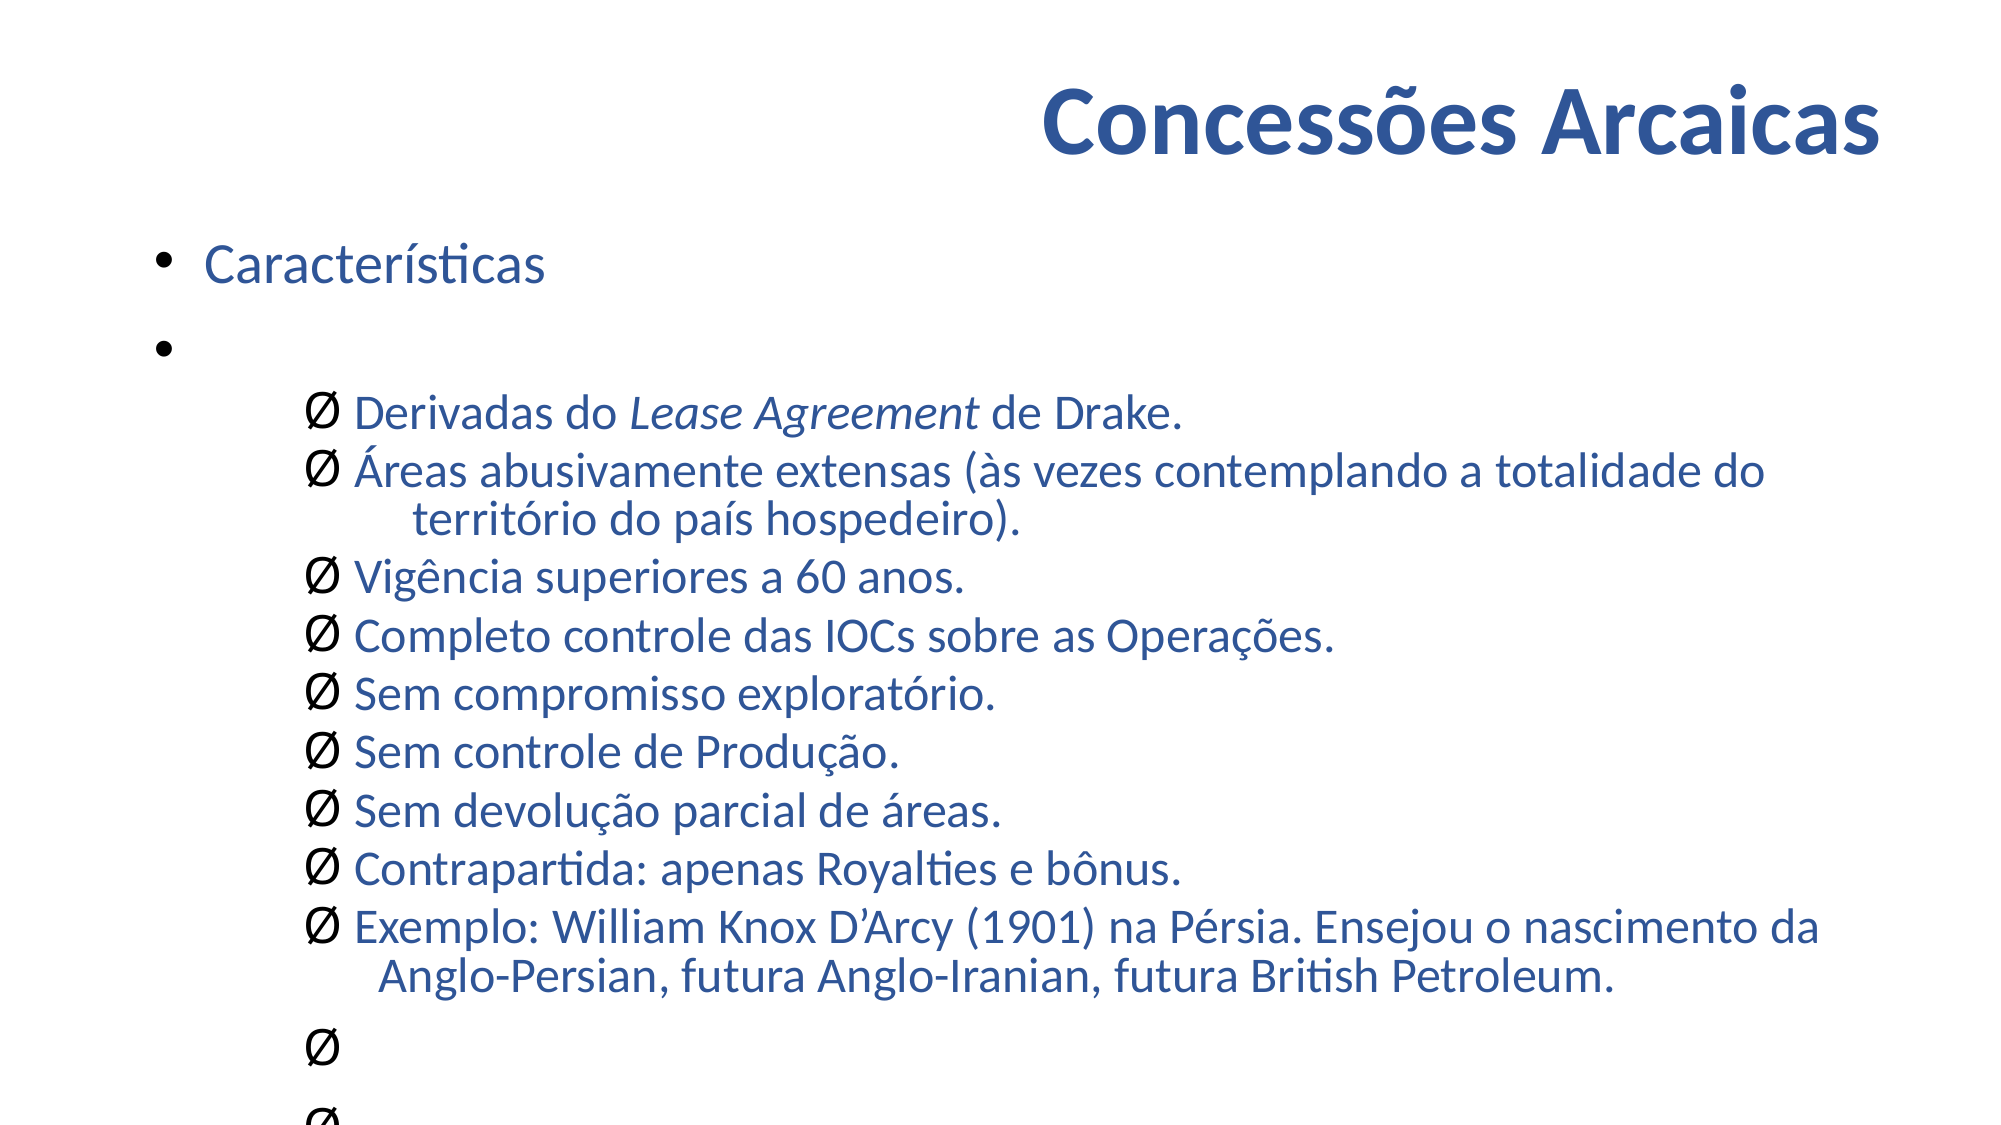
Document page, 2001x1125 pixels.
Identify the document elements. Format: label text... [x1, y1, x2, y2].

list Características Derivadas do Lease Agreement de Drake. Áreas abusivamente extensas (às vezes contemplando a totalidade do território do país hospedeiro). Vigência superiores a 60 anos. Completo controle das IOCs sobre as Operações. Sem compromisso exploratório. Sem controle de Produção. Sem devolução parcial de áreas. Contrapartida: apenas Royalties e bônus. Exemplo: William Knox D’Arcy (1901) na Pérsia. Ensejou o nascimento da Anglo-Persian, futura Anglo-Iranian, futura British Petroleum. [138, 231, 1864, 1059]
text_box Concessões Arcaicas [1009, 47, 1916, 184]
